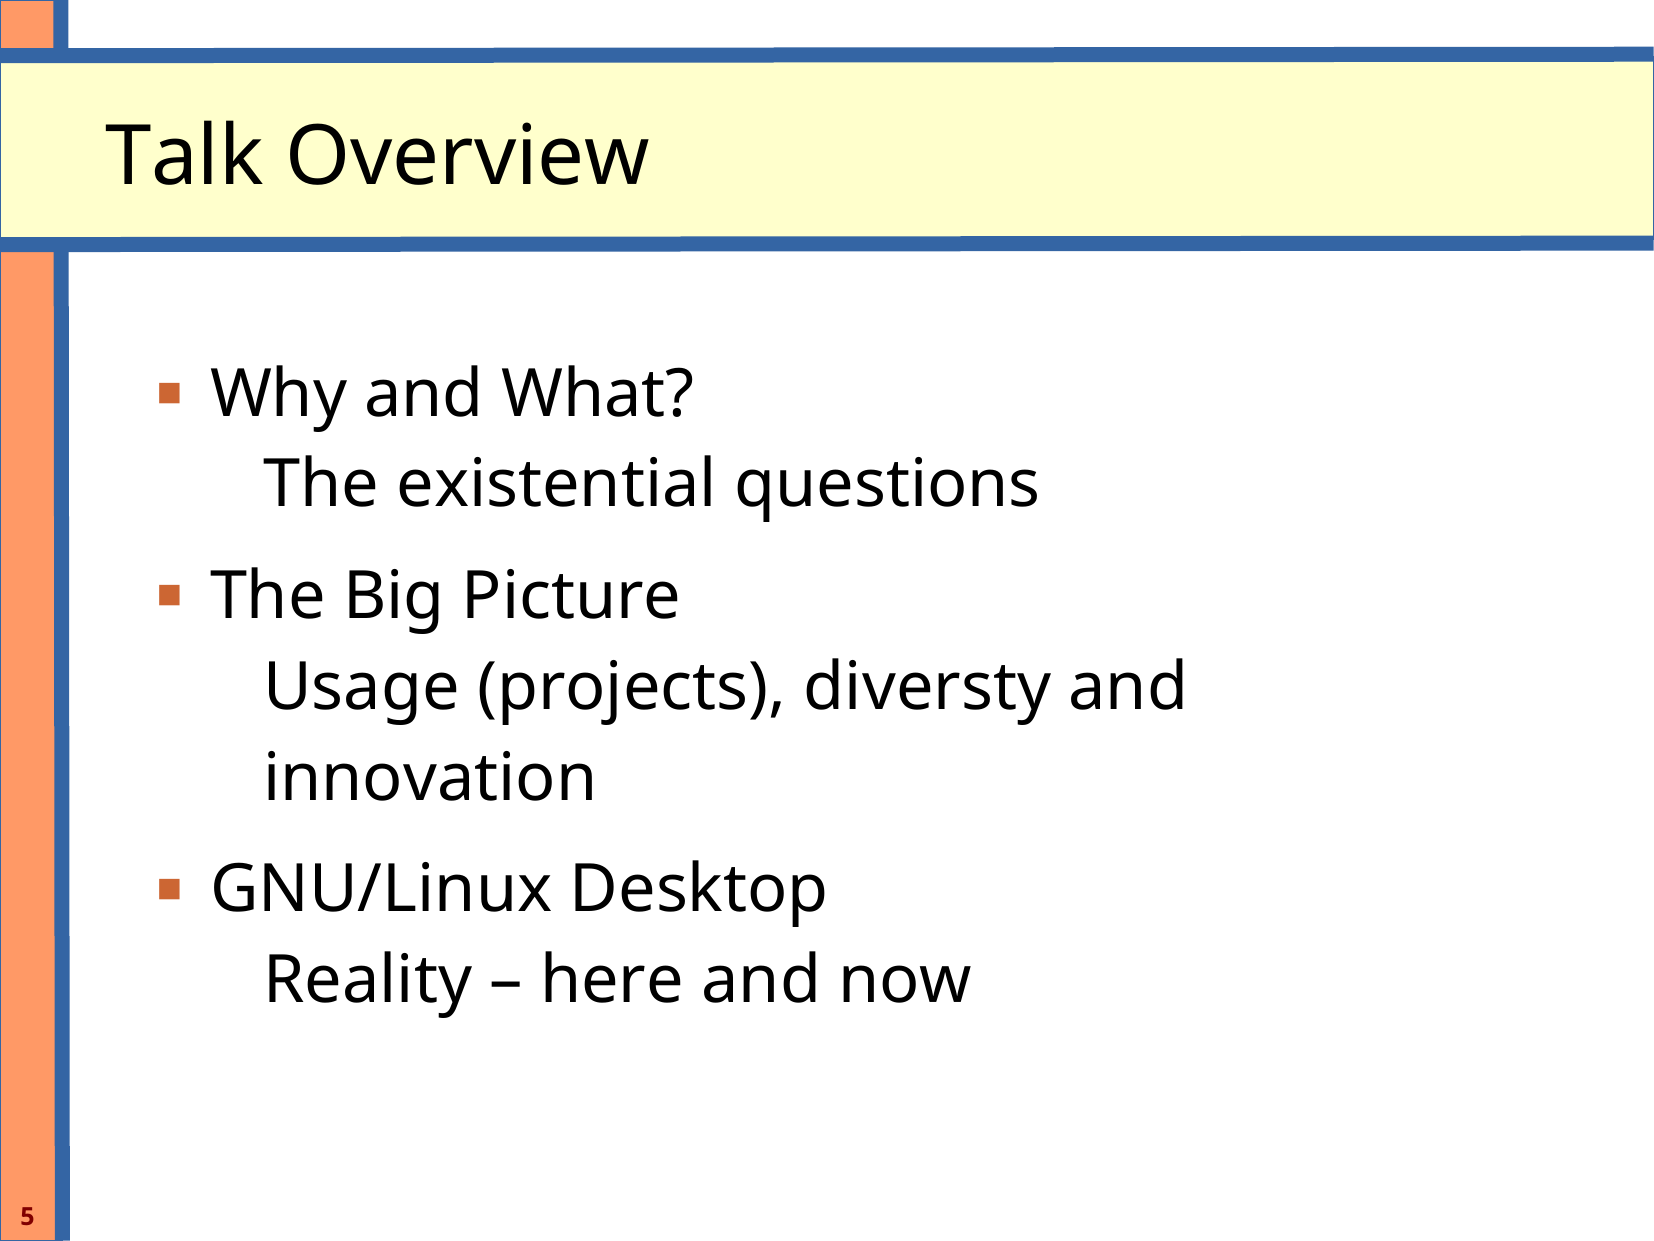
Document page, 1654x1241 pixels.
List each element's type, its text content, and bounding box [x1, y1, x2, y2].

title Talk Overview [105, 93, 1605, 212]
list Why and What? The existential questions The Big Picture Usage (projects), diversty and innovation GNU/Linux Desktop Reality – here and now [121, 344, 1534, 1127]
